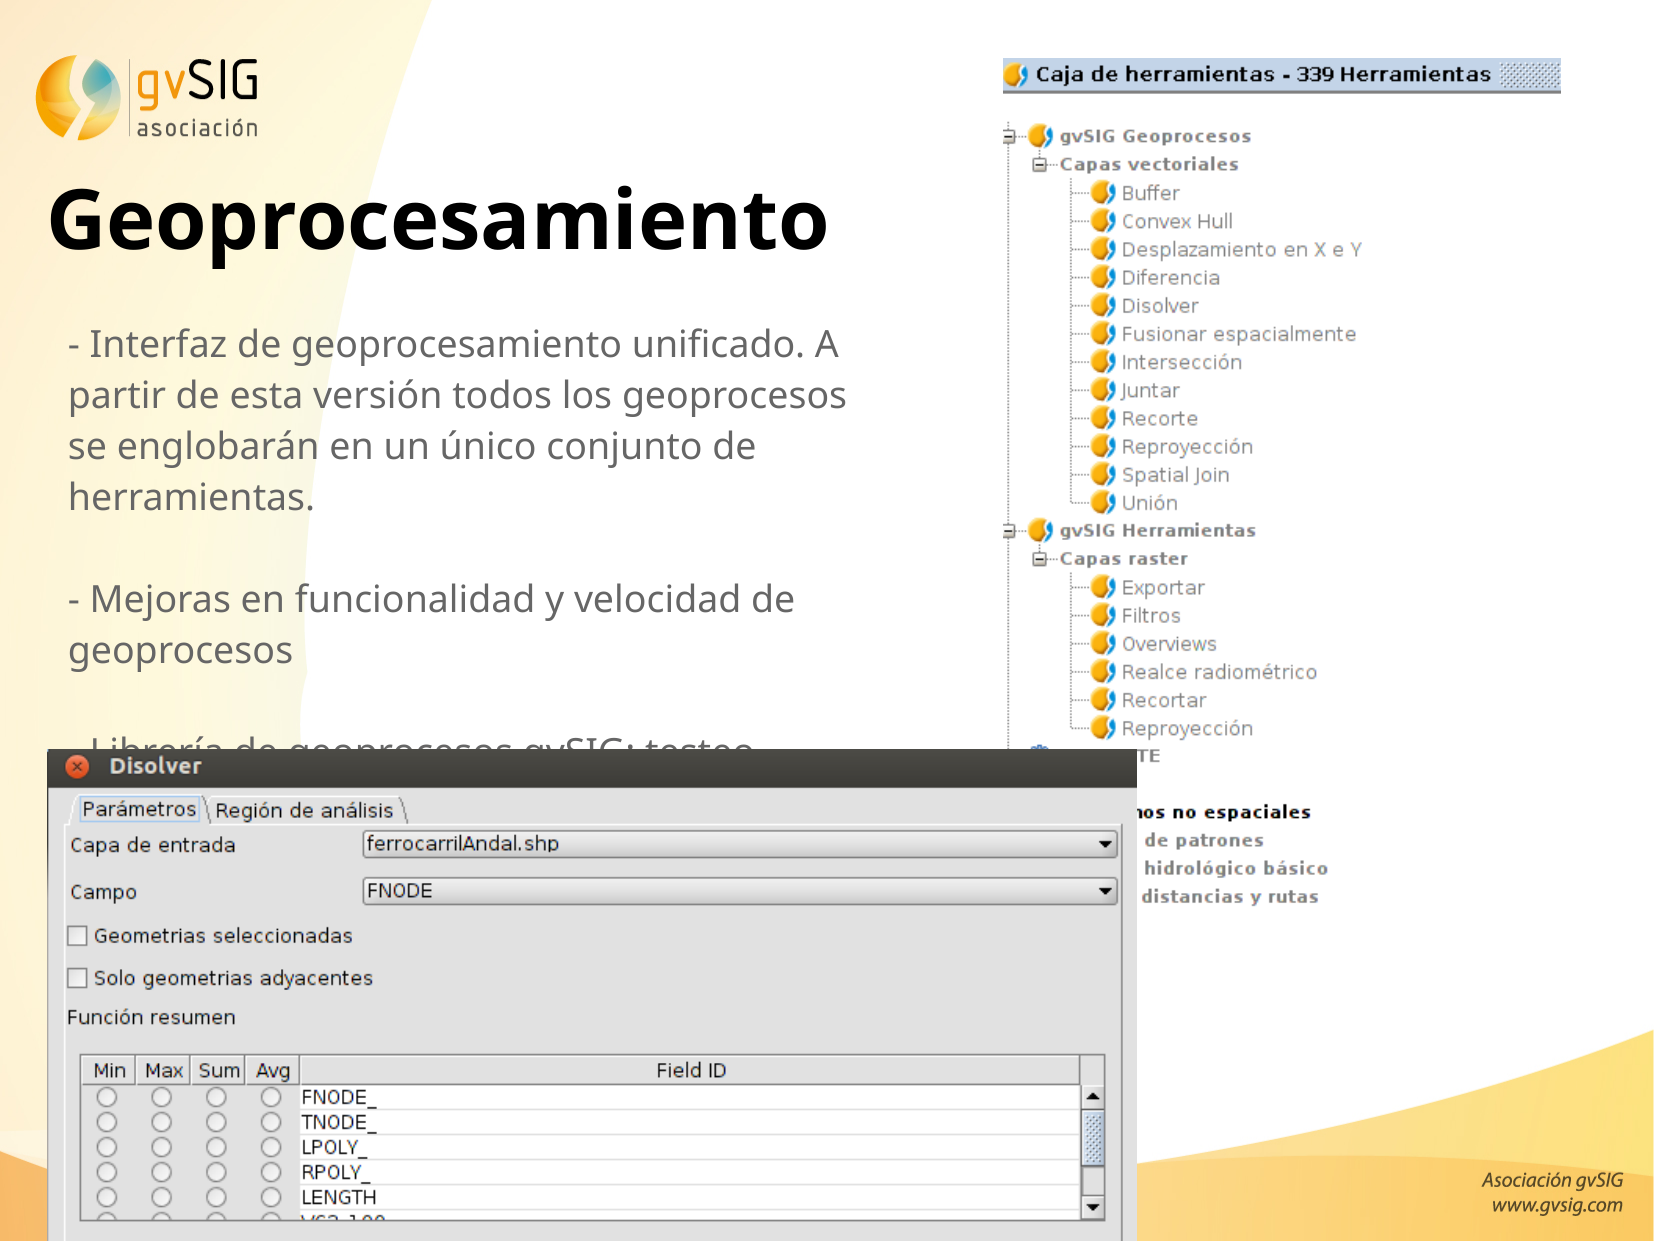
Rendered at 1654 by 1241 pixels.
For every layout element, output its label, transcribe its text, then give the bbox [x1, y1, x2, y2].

picture [0, 0, 1654, 1241]
title Geoprocesamiento [46, 170, 1003, 265]
text_box - Interfaz de geoprocesamiento unificado. A partir de esta versión todos los geoprocesos se englobarán en un único conjunto de herramientas. - Mejoras en funcionalidad y velocidad de geoprocesos - Librería de geoprocesos gvSIG: testeo, documentación, idiomas... [53, 310, 869, 748]
